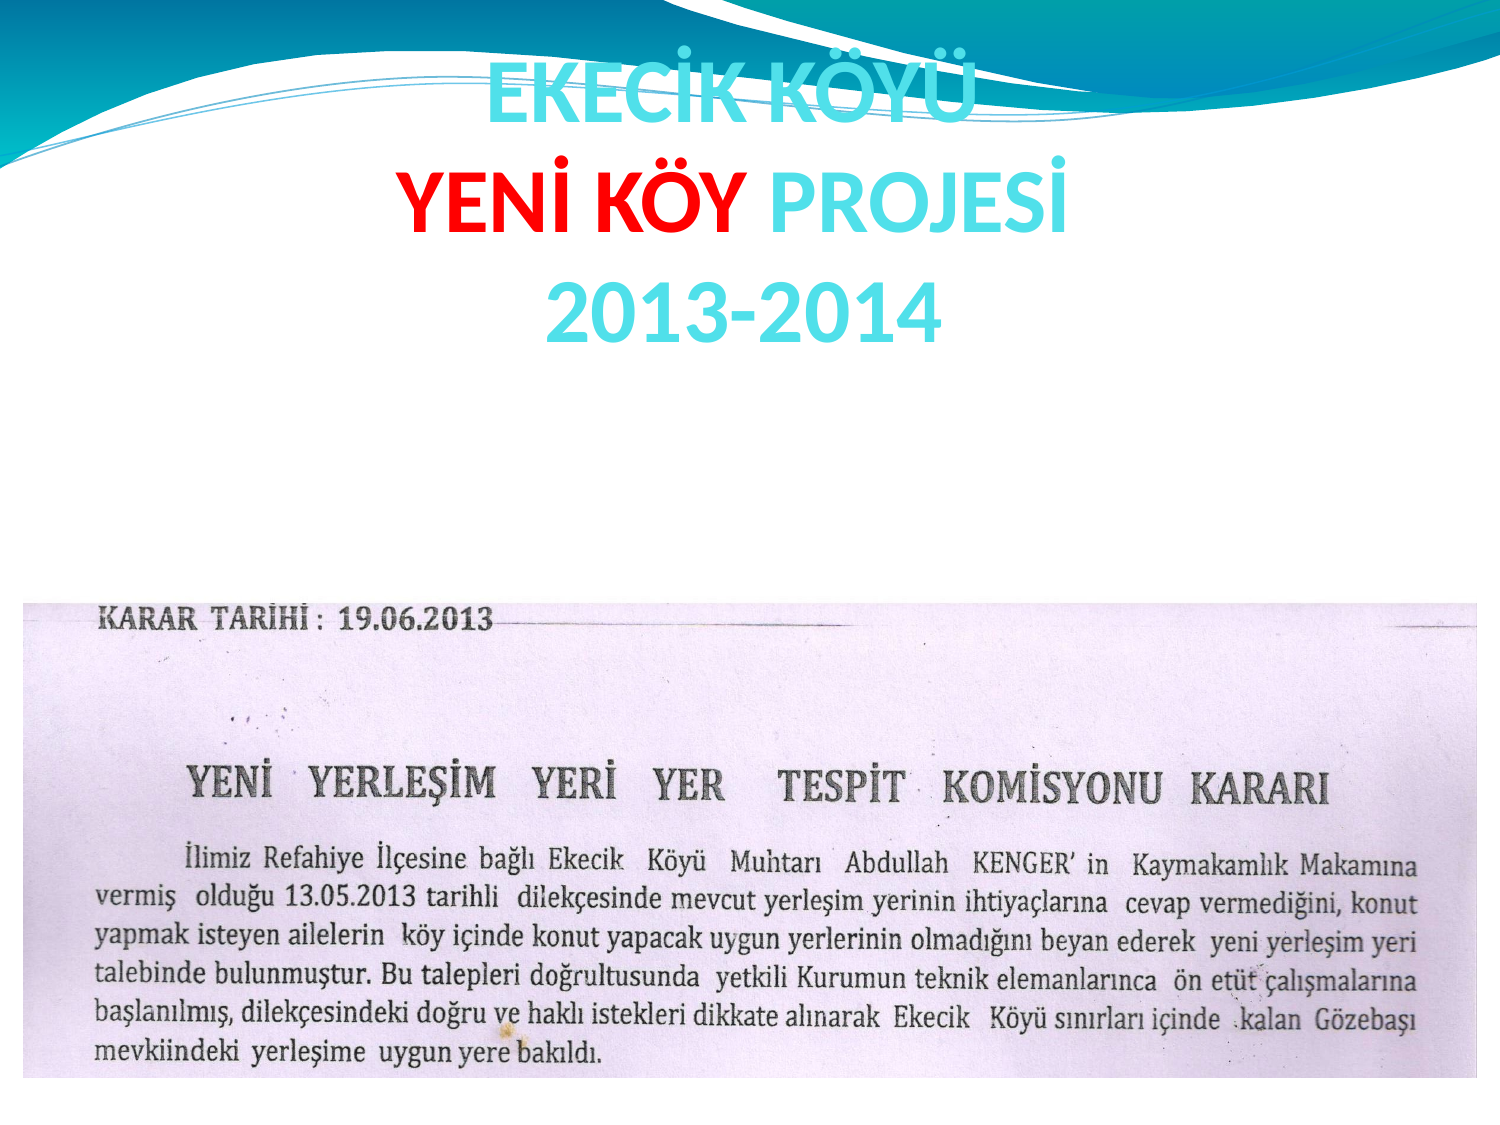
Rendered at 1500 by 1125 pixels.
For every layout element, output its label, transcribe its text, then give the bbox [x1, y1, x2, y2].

picture [23, 574, 1477, 1079]
subtitle EKECİK KÖYÜ YENİ KÖY PROJESİ 2013-2014 YENİ YERLEŞİM YERİ , YER TESBİT KOMİSYON KARARLARI [46, 23, 1442, 574]
